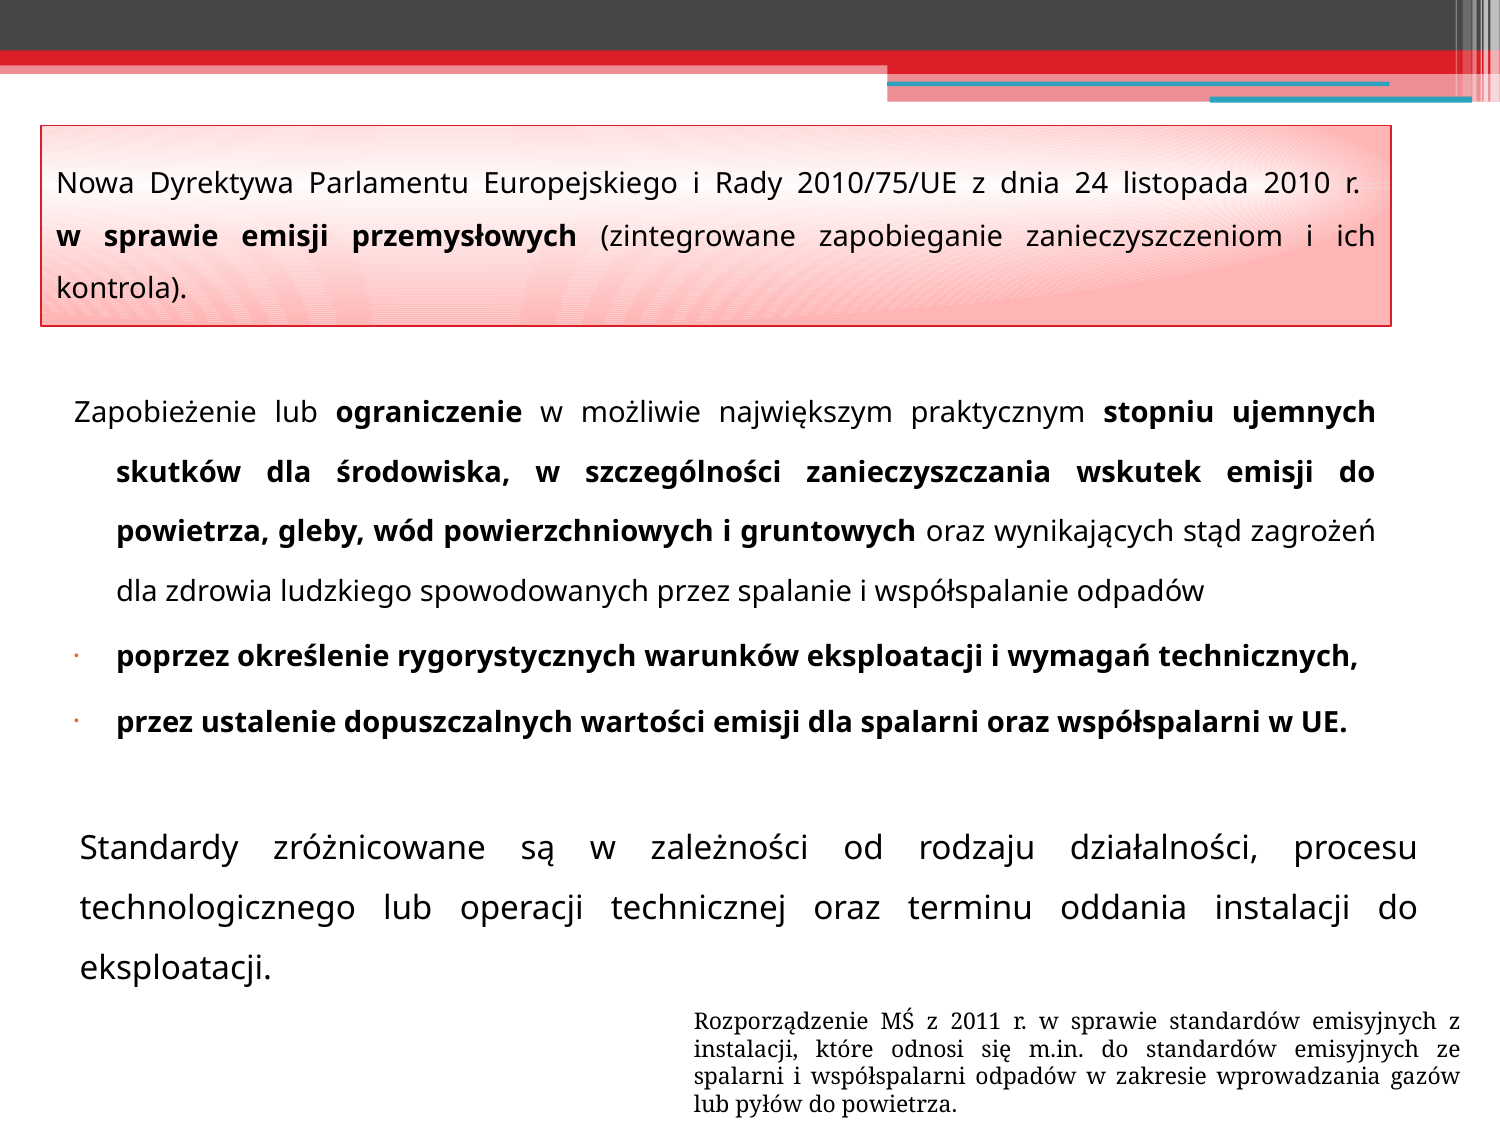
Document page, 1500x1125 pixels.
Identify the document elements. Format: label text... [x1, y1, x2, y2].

list Zapobieżenie lub ograniczenie w możliwie największym praktycznym stopniu ujemnych skutków dla środowiska, w szczególności zanieczyszczania wskutek emisji do powietrza, gleby, wód powierzchniowych i gruntowych oraz wynikających stąd zagrożeń dla zdrowia ludzkiego spowodowanych przez spalanie i współspalanie odpadów poprzez określenie rygorystycznych warunków eksploatacji i wymagań technicznych, przez ustalenie dopuszczalnych wartości emisji dla spalarni oraz współspalarni w UE. [41, 361, 1392, 811]
text_box Rozporządzenie MŚ z 2011 r. w sprawie standardów emisyjnych z instalacji, które odnosi się m.in. do standardów emisyjnych ze spalarni i współspalarni odpadów w zakresie wprowadzania gazów lub pyłów do powietrza. [679, 999, 1477, 1125]
text_box Standardy zróżnicowane są w zależności od rodzaju działalności, procesu technologicznego lub operacji technicznej oraz terminu oddania instalacji do eksploatacji. [64, 798, 1436, 994]
text_box Nowa Dyrektywa Parlamentu Europejskiego i Rady 2010/75/UE z dnia 24 listopada 2010 r. w sprawie emisji przemysłowych (zintegrowane zapobieganie zanieczyszczeniom i ich kontrola). [41, 125, 1392, 327]
